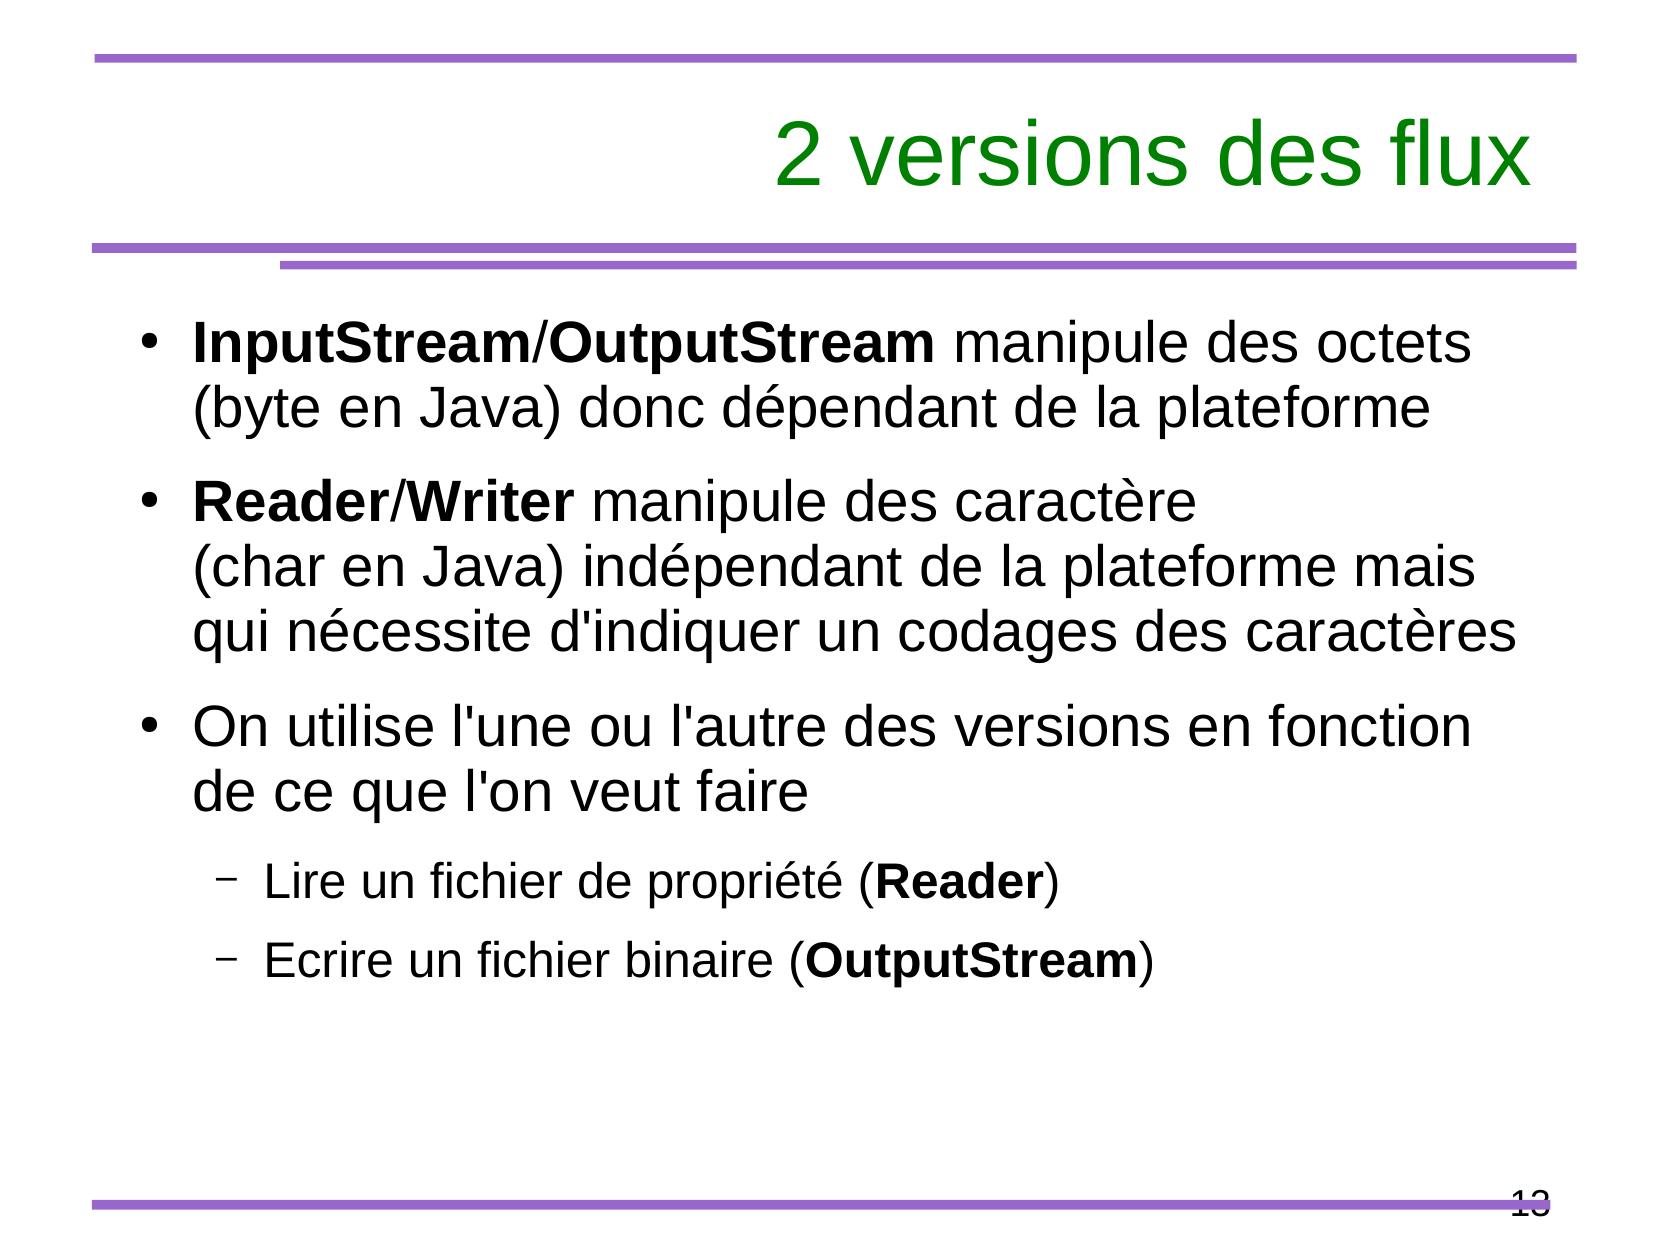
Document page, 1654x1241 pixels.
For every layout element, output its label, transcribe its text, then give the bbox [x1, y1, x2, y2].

list InputStream/OutputStream manipule des octets (byte en Java) donc dépendant de la plateforme Reader/Writer manipule des caractère (char en Java) indépendant de la plateforme mais qui nécessite d'indiquer un codages des caractères On utilise l'une ou l'autre des versions en fonction de ce que l'on veut faire Lire un fichier de propriété (Reader) Ecrire un fichier binaire (OutputStream) [121, 309, 1534, 1091]
title 2 versions des flux [121, 49, 1534, 257]
